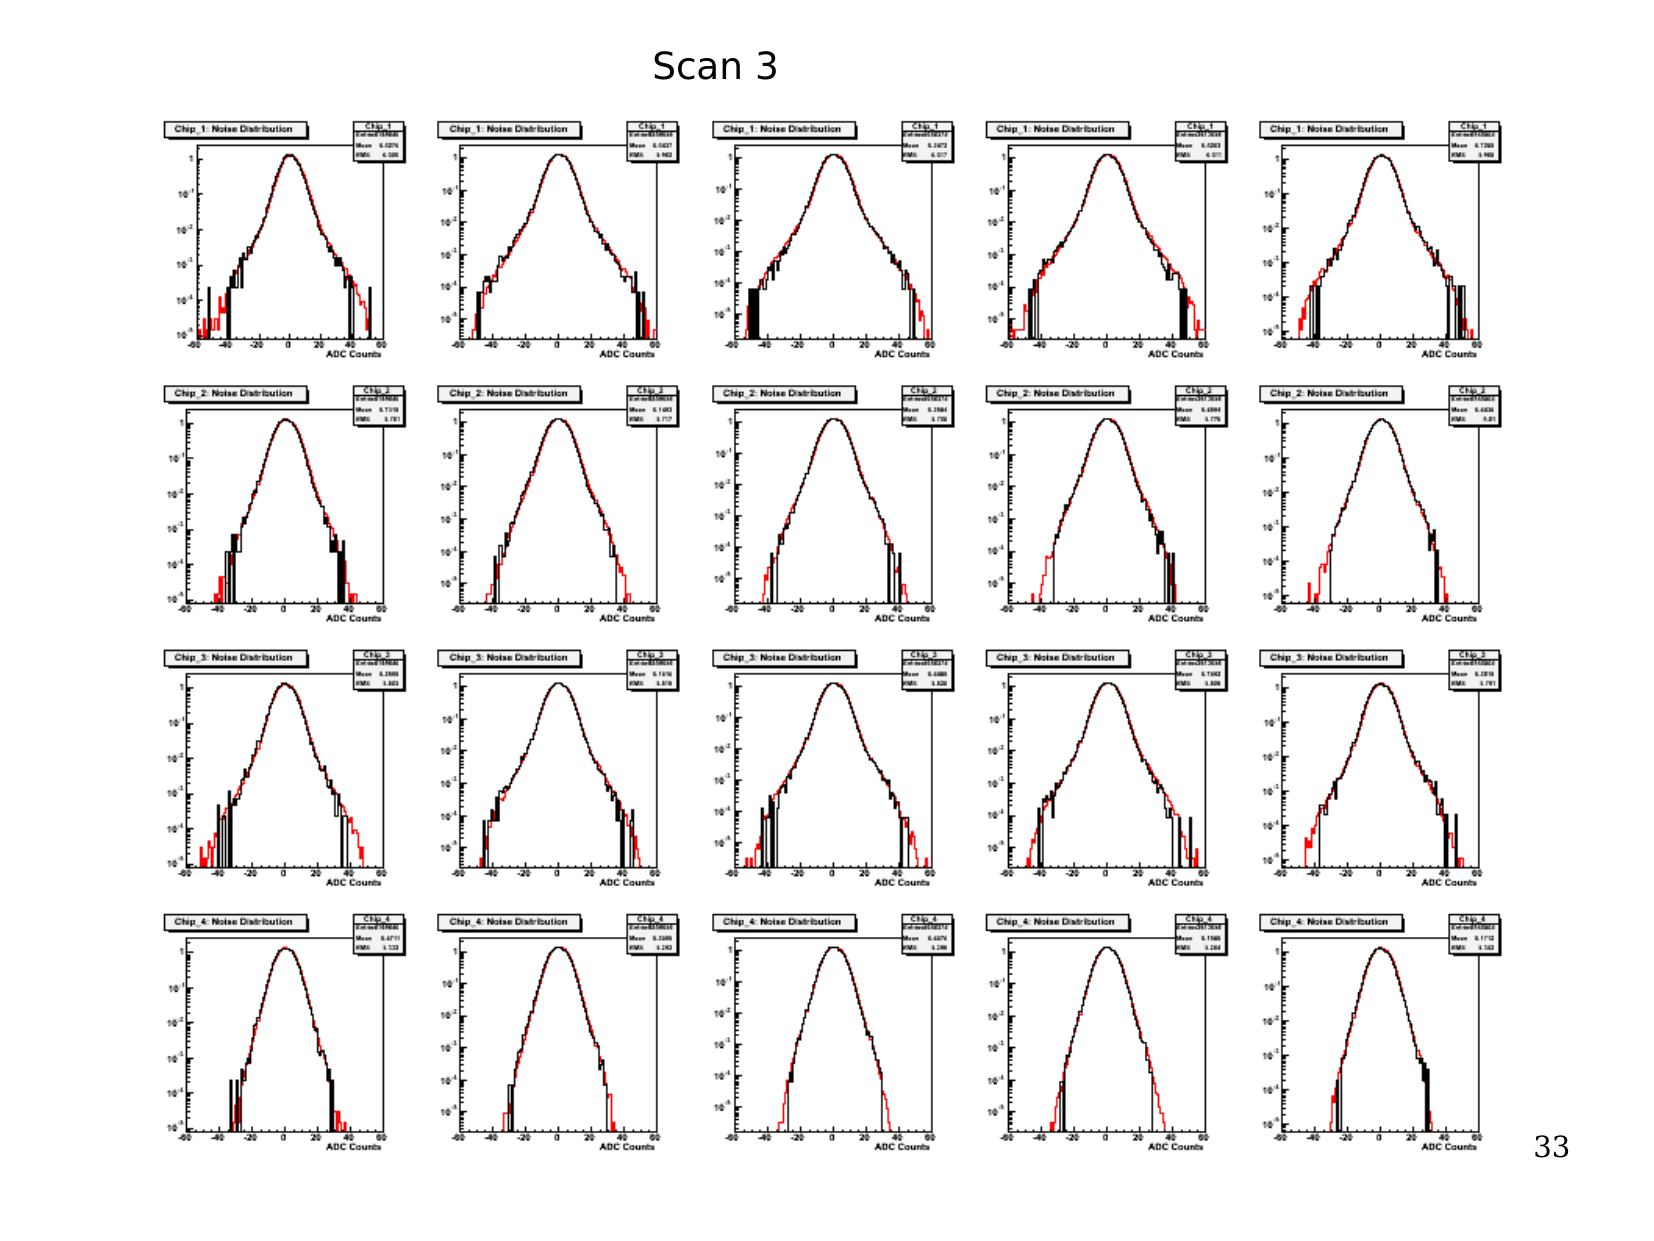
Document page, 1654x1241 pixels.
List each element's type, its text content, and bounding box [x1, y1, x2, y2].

text_box Scan 3 [637, 37, 792, 96]
picture [150, 112, 1519, 1169]
